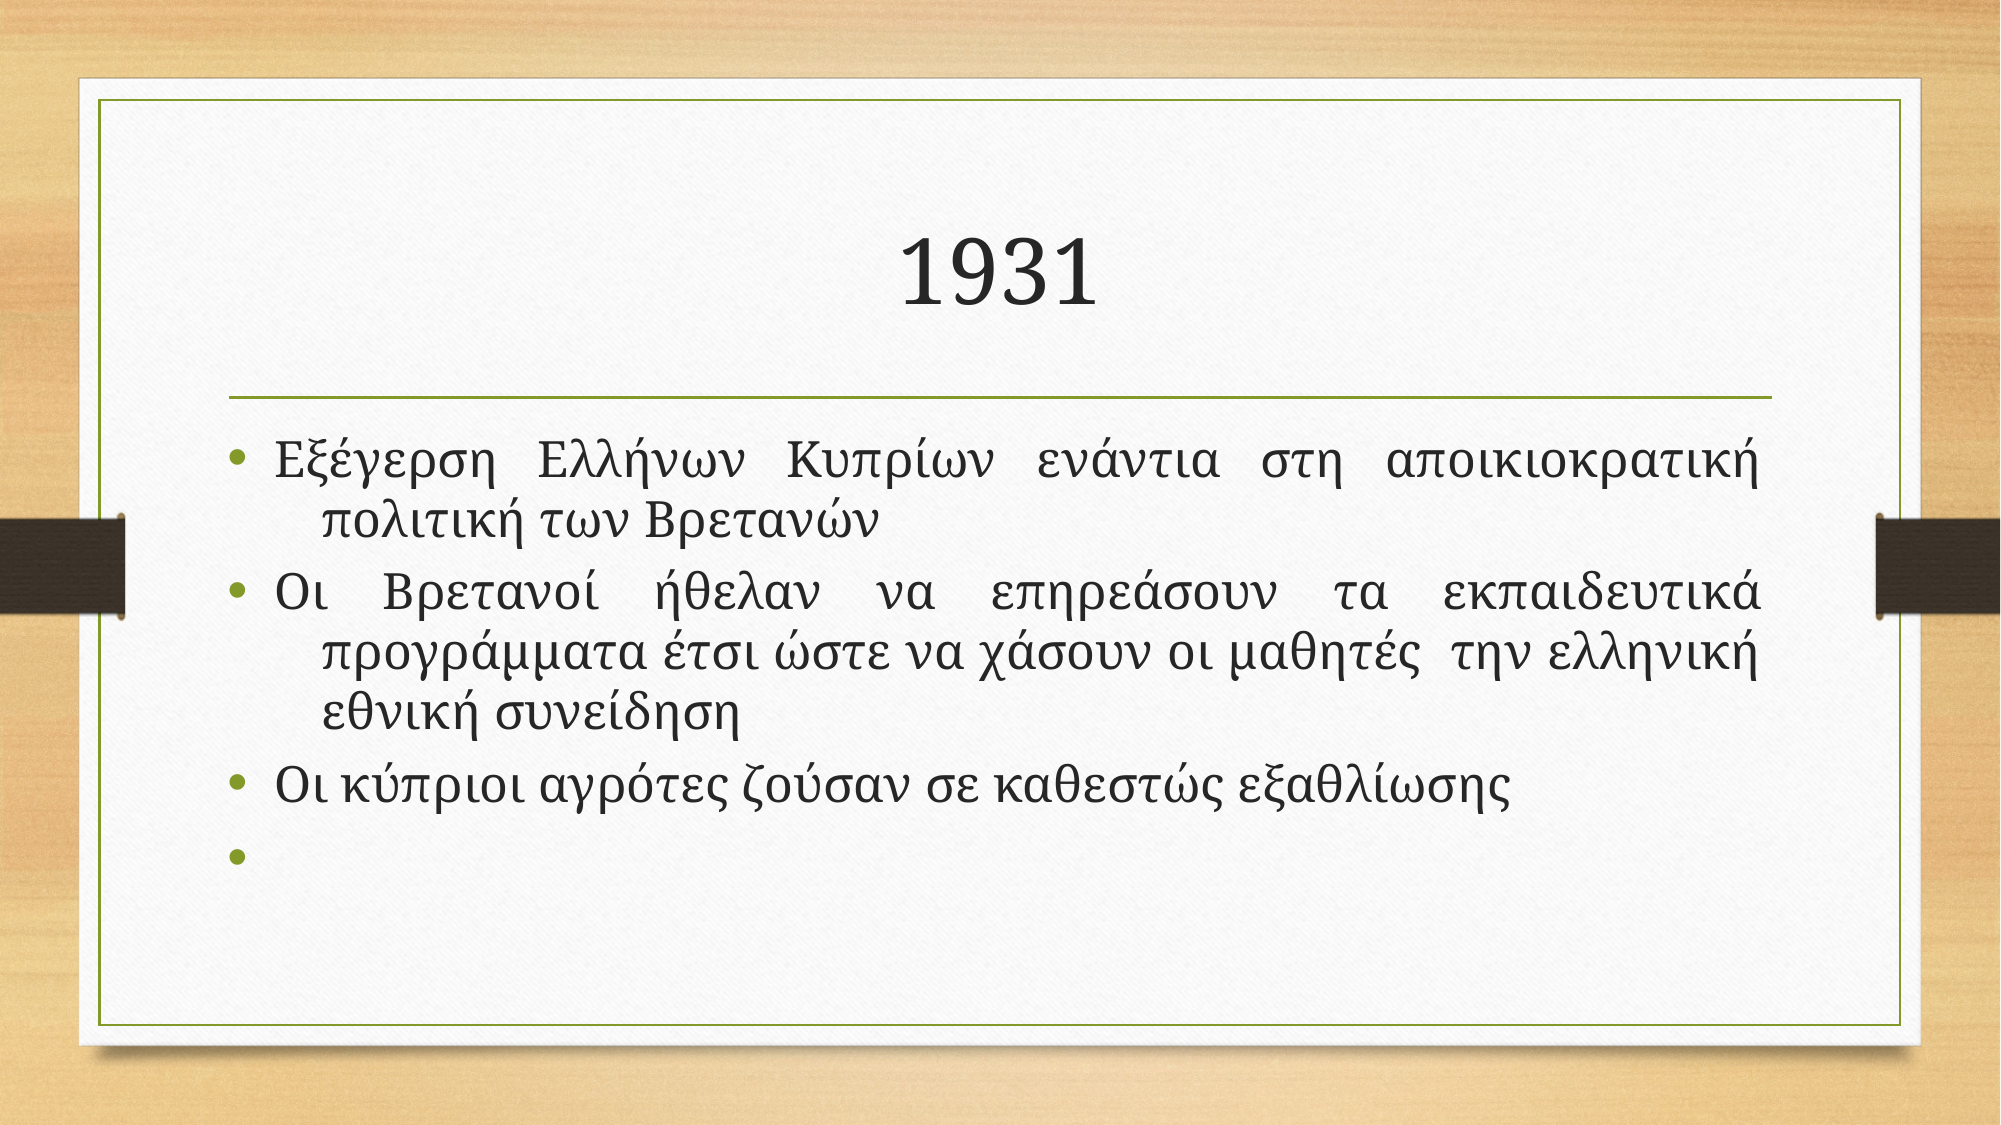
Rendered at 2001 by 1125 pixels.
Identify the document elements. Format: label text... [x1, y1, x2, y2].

title 1931 [212, 161, 1788, 376]
list Εξέγερση Ελλήνων Κυπρίων ενάντια στη αποικιοκρατική πολιτική των Βρετανών Οι Βρετανοί ήθελαν να επηρεάσουν τα εκπαιδευτικά προγράμματα έτσι ώστε να χάσουν οι μαθητές την ελληνική εθνική συνείδηση Οι κύπριοι αγρότες ζούσαν σε καθεστώς εξαθλίωσης [212, 419, 1788, 964]
